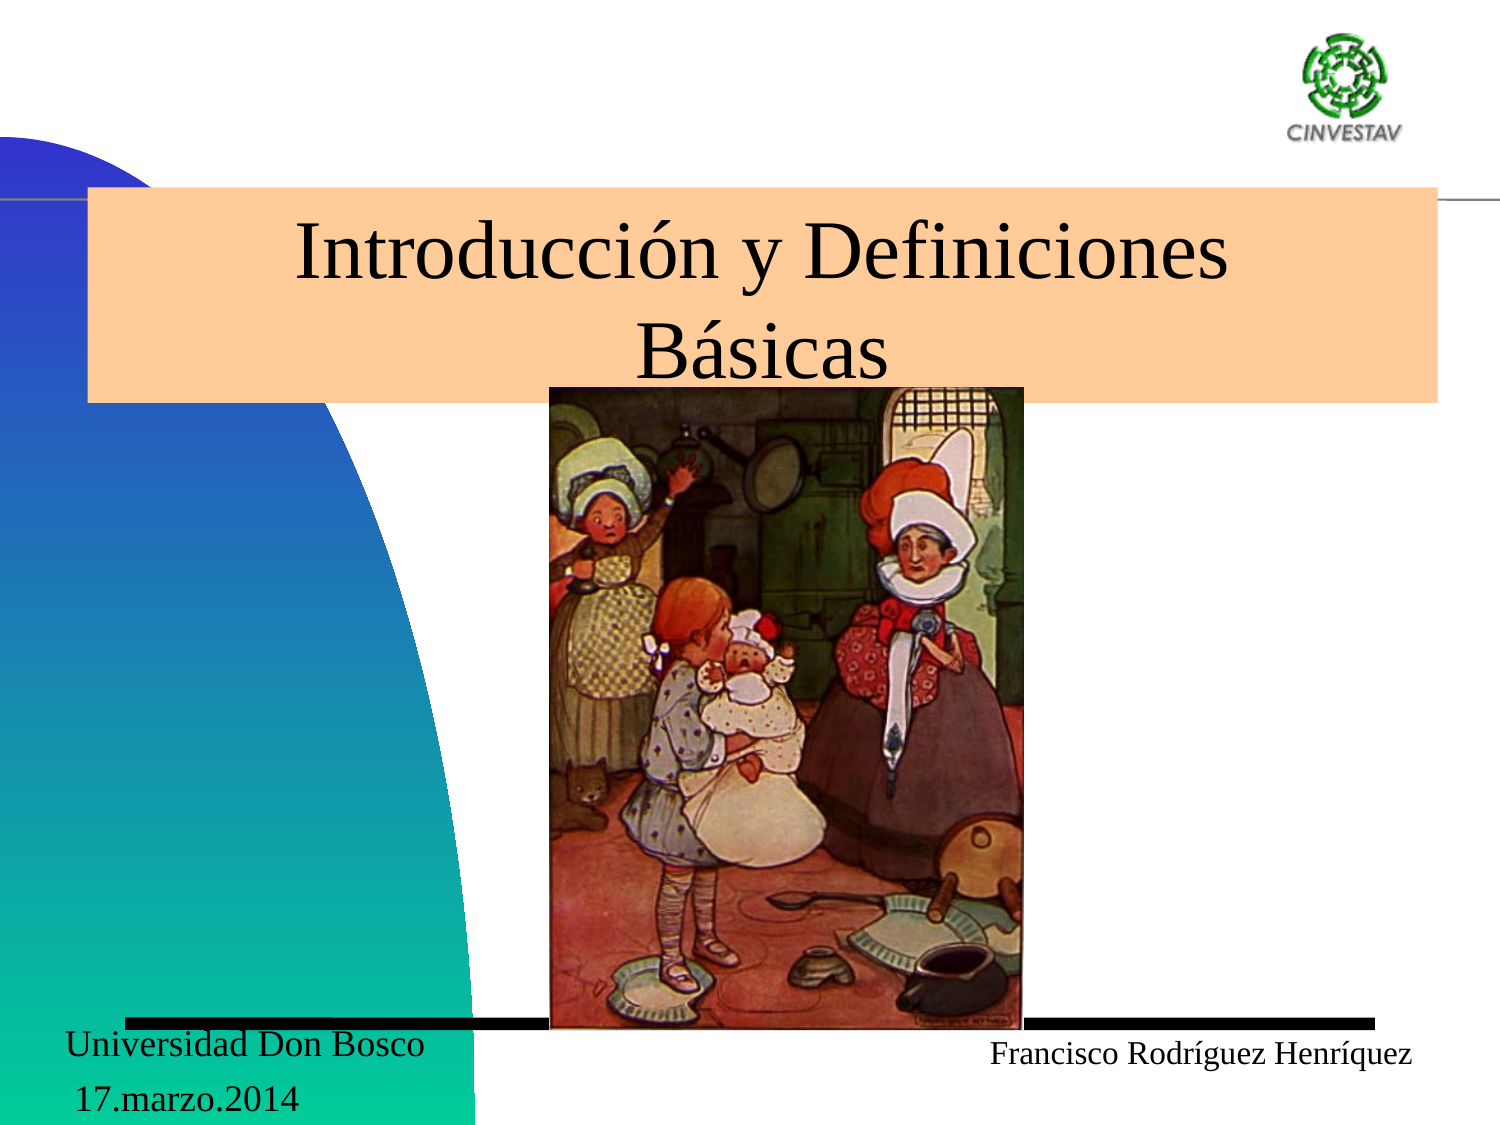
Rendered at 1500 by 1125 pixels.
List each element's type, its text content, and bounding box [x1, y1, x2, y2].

text_box Introducción y Definiciones Básicas [87, 187, 1438, 403]
picture [549, 387, 1024, 1030]
